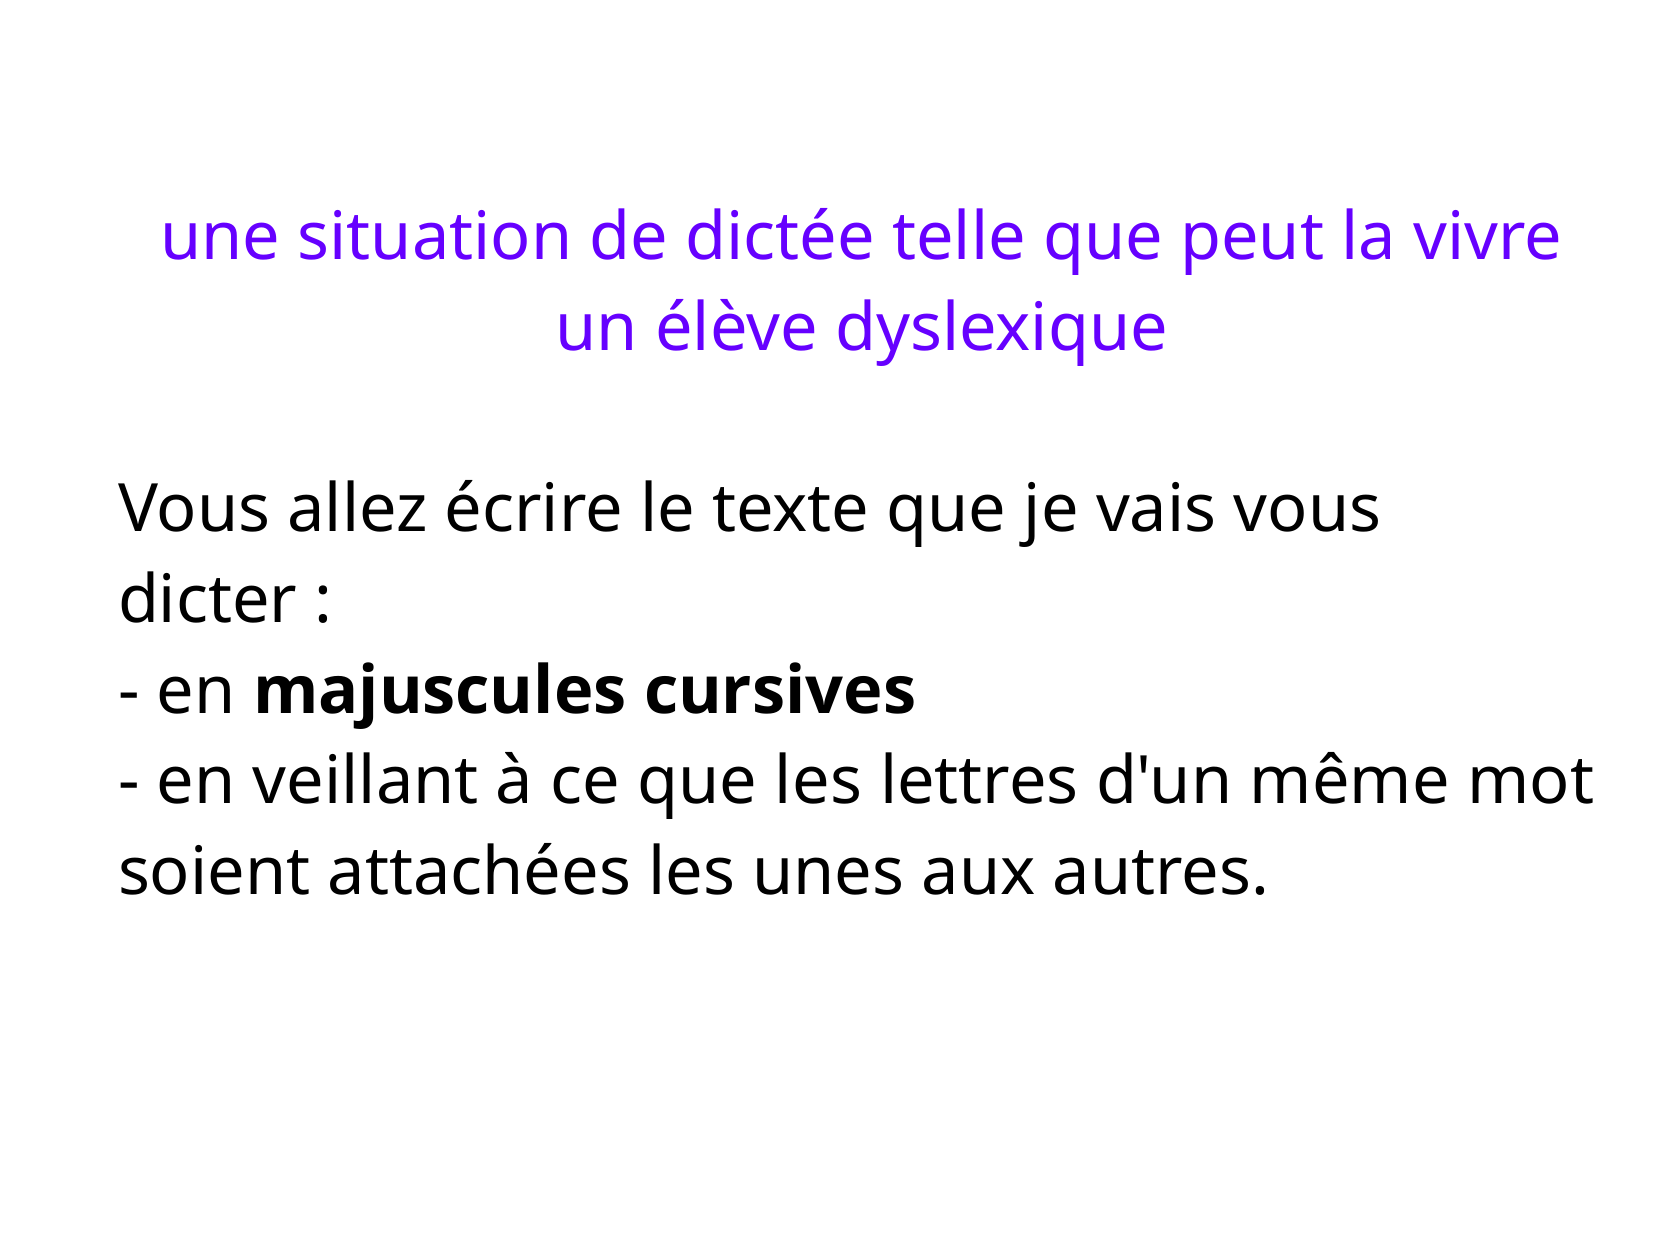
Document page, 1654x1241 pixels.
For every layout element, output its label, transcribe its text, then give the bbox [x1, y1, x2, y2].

subtitle une situation de dictée telle que peut la vivre un élève dyslexique Vous allez écrire le texte que je vais vous dicter : - en majuscules cursives - en veillant à ce que les lettres d'un même mot soient attachées les unes aux autres. [118, 87, 1607, 925]
